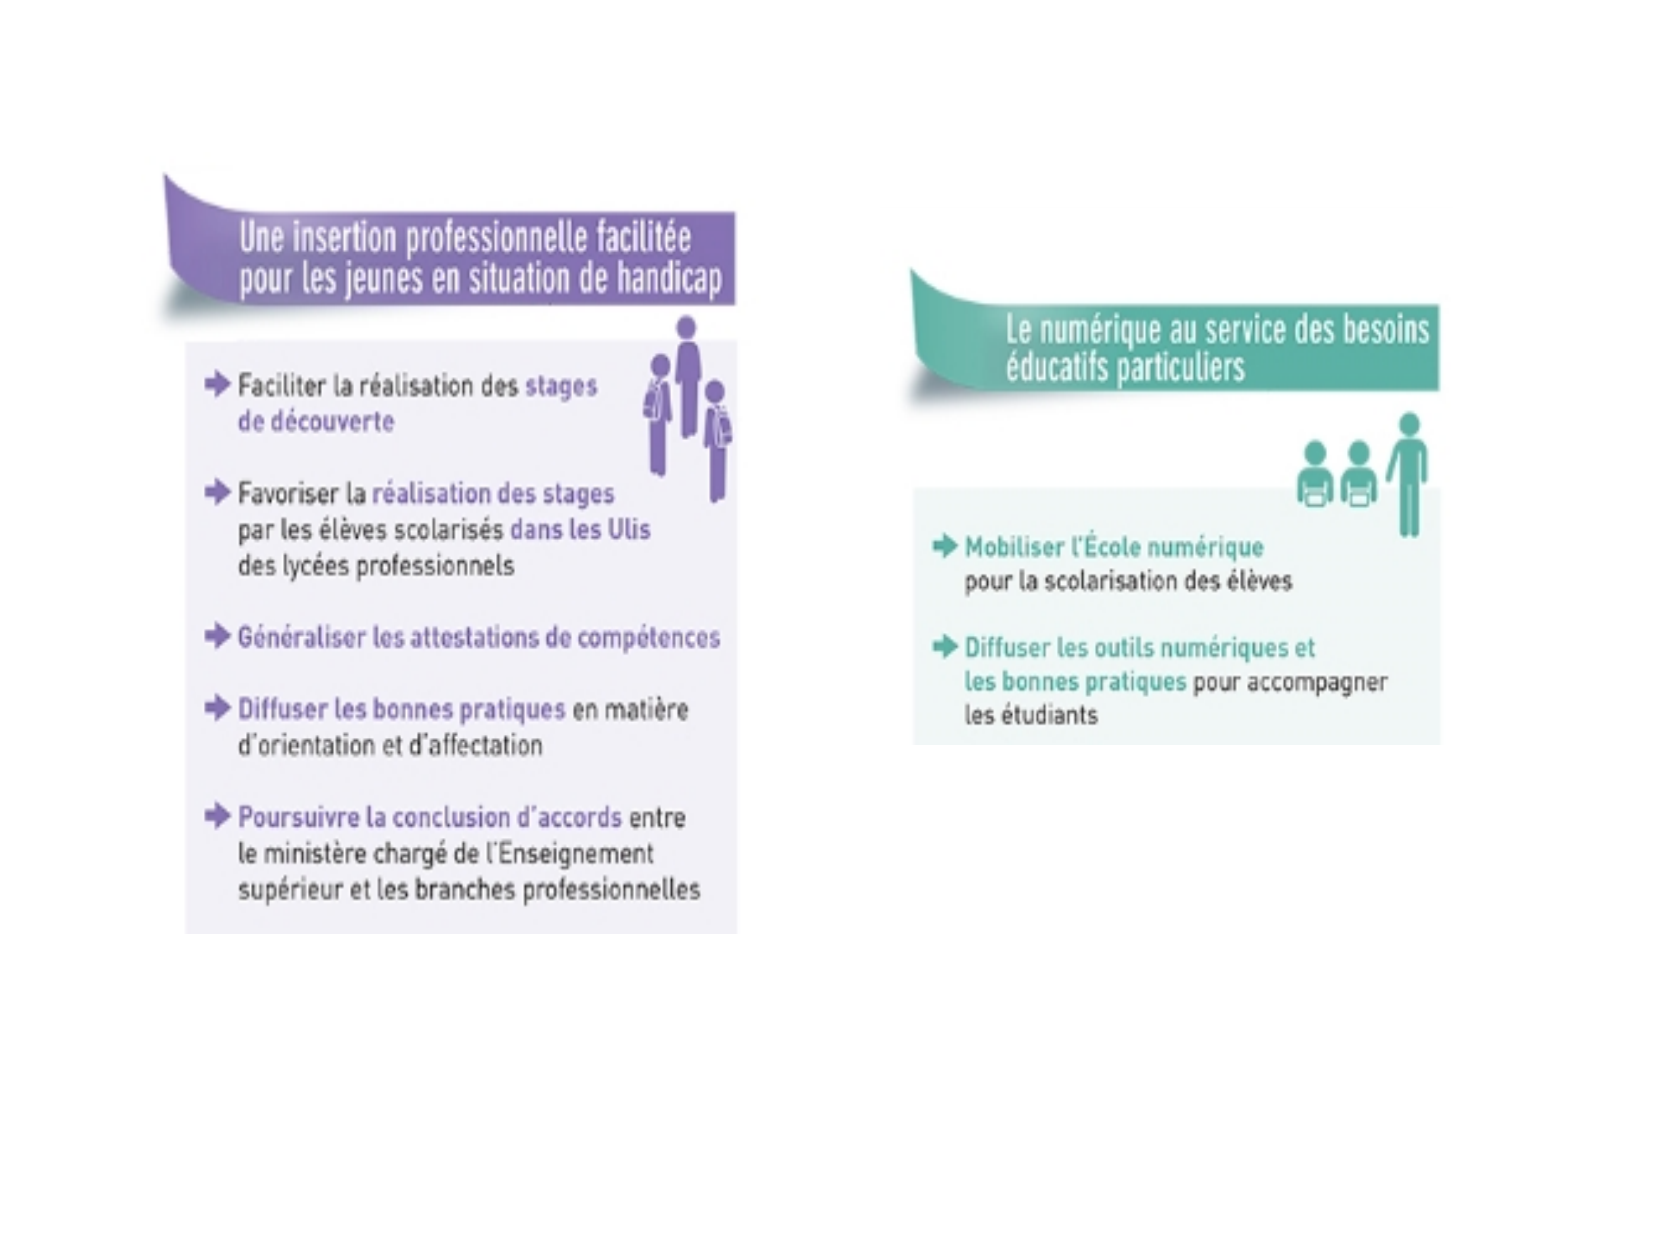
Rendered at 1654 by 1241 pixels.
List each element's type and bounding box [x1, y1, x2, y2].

picture [141, 152, 780, 934]
picture [880, 206, 1453, 745]
